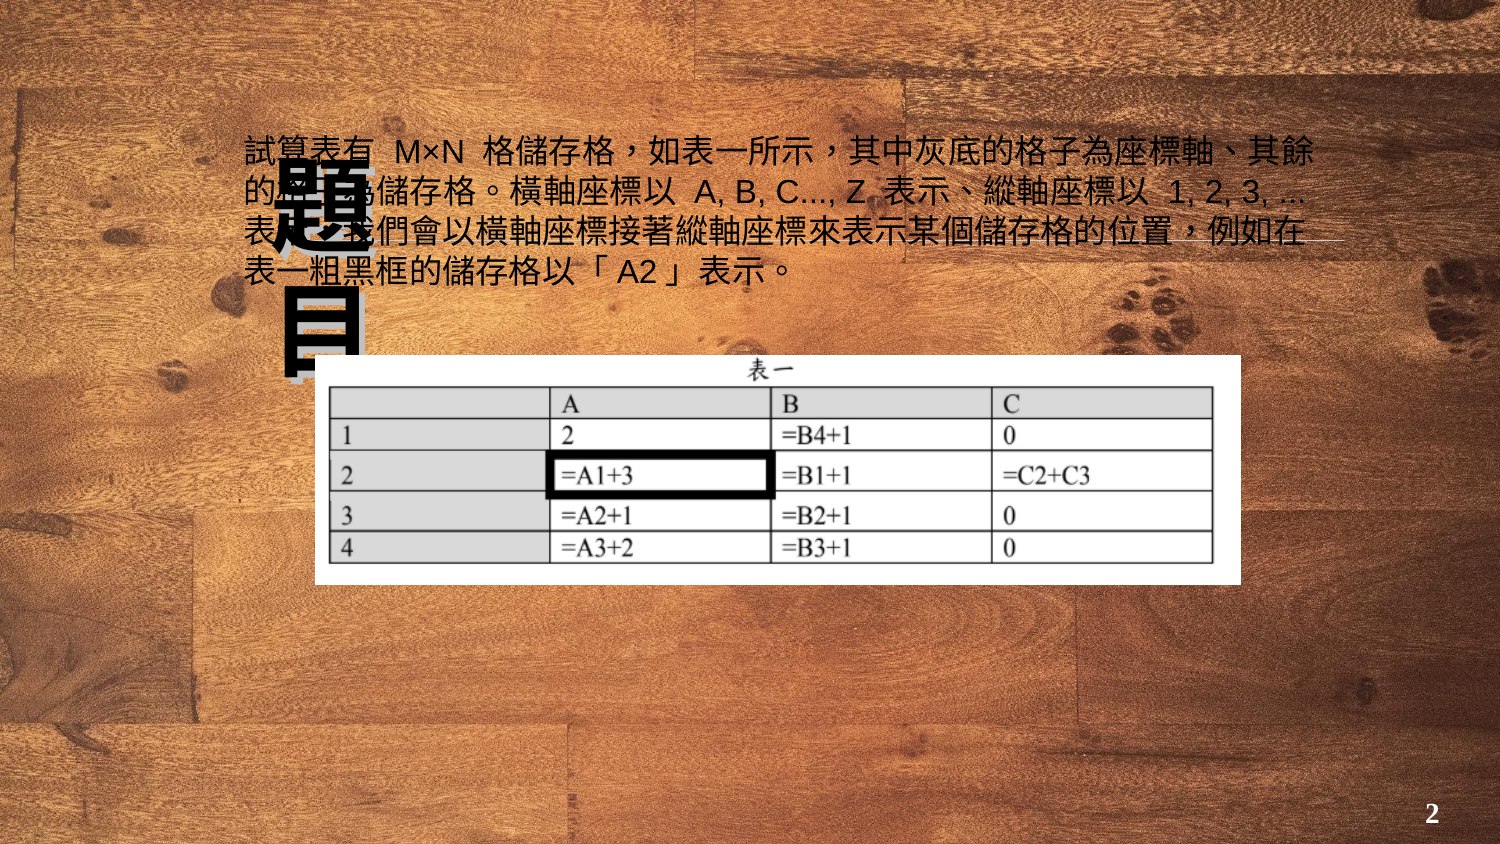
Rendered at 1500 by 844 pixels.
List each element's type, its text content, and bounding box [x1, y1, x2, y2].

picture [315, 355, 1241, 585]
slide_number 2 [1410, 779, 1500, 844]
text_box 試算表有 M×N 格儲存格，如表一所示，其中灰底的格子為座標軸、其餘的格子為儲存格。橫軸座標以 A, B, C..., Z 表示、縱軸座標以 1, 2, 3, ...表示，我們會以橫軸座標接著縱軸座標來表示某個儲存格的位置，例如在表一粗黑框的儲存格以「A2」表示。 [228, 123, 1330, 297]
title 題 目 [28, 306, 210, 552]
